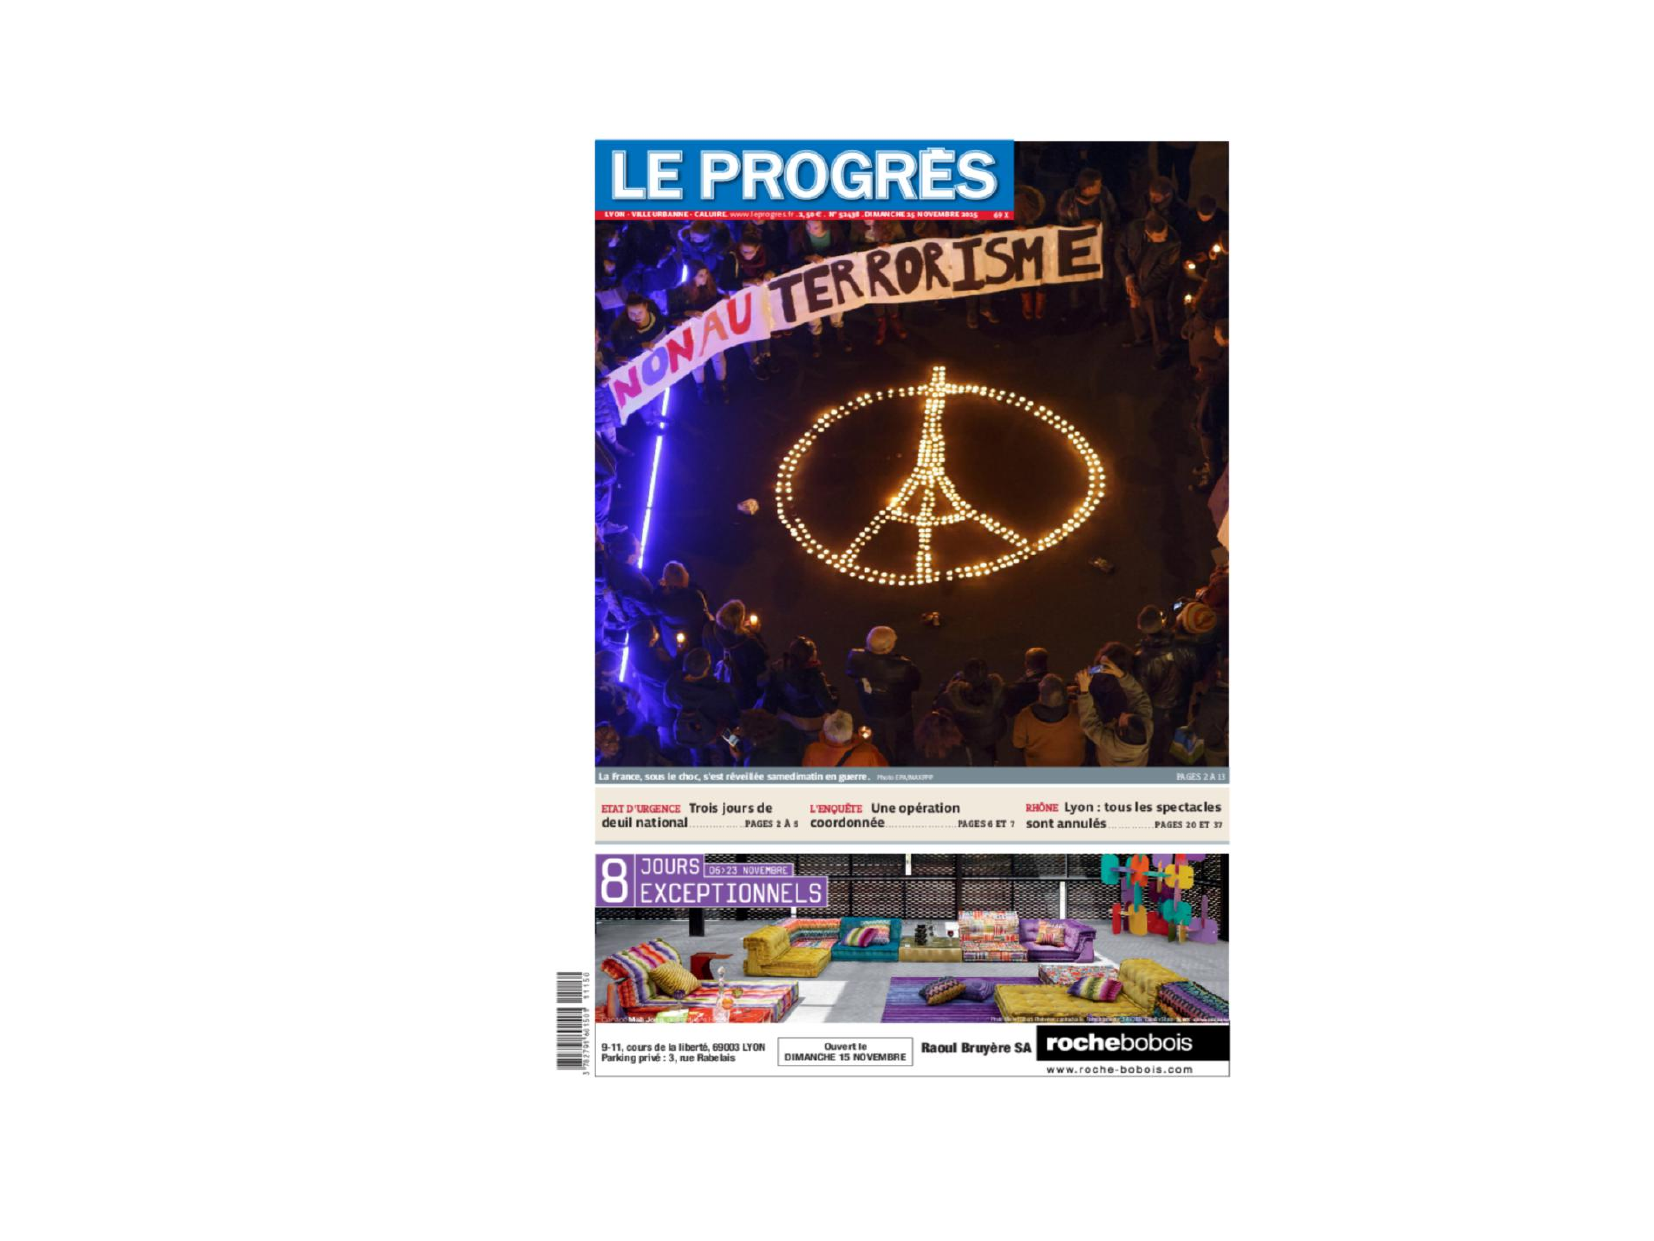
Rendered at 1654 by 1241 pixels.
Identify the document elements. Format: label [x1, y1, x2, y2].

picture [548, 106, 1276, 1109]
